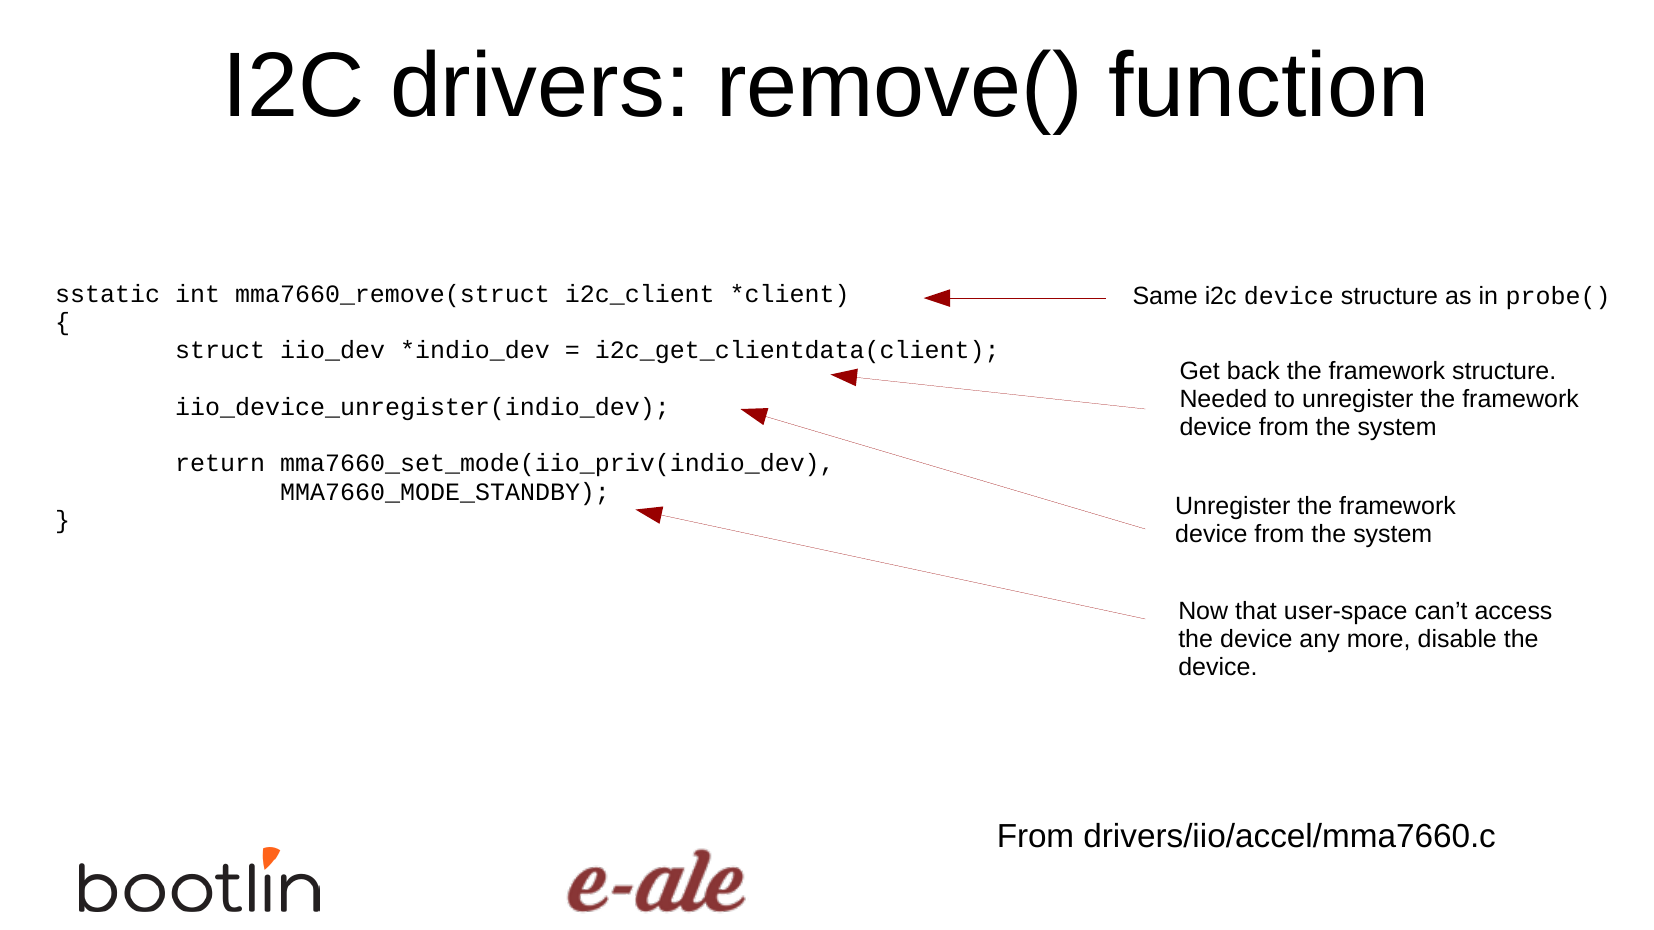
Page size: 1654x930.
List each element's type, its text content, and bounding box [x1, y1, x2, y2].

title I2C drivers: remove() function [82, 7, 1571, 163]
text_box From drivers/iio/accel/mma7660.c [982, 810, 1606, 886]
text_box sstatic int mma7660_remove(struct i2c_client *client) { struct iio_dev *indio_dev = i2c_get_clientdata(client); iio_device_unregister(indio_dev); return mma7660_set_mode(iio_priv(indio_dev), MMA7660_MODE_STANDBY); } [40, 274, 1021, 755]
picture [565, 847, 749, 915]
text_box Get back the framework structure. Needed to unregister the framework device from the system [1164, 349, 1600, 448]
text_box Now that user-space can’t access the device any more, disable the device. [1163, 589, 1599, 688]
text_box Unregister the framework device from the system [1160, 484, 1596, 560]
text_box Same i2c device structure as in probe() [1117, 273, 1626, 320]
picture [79, 847, 320, 912]
